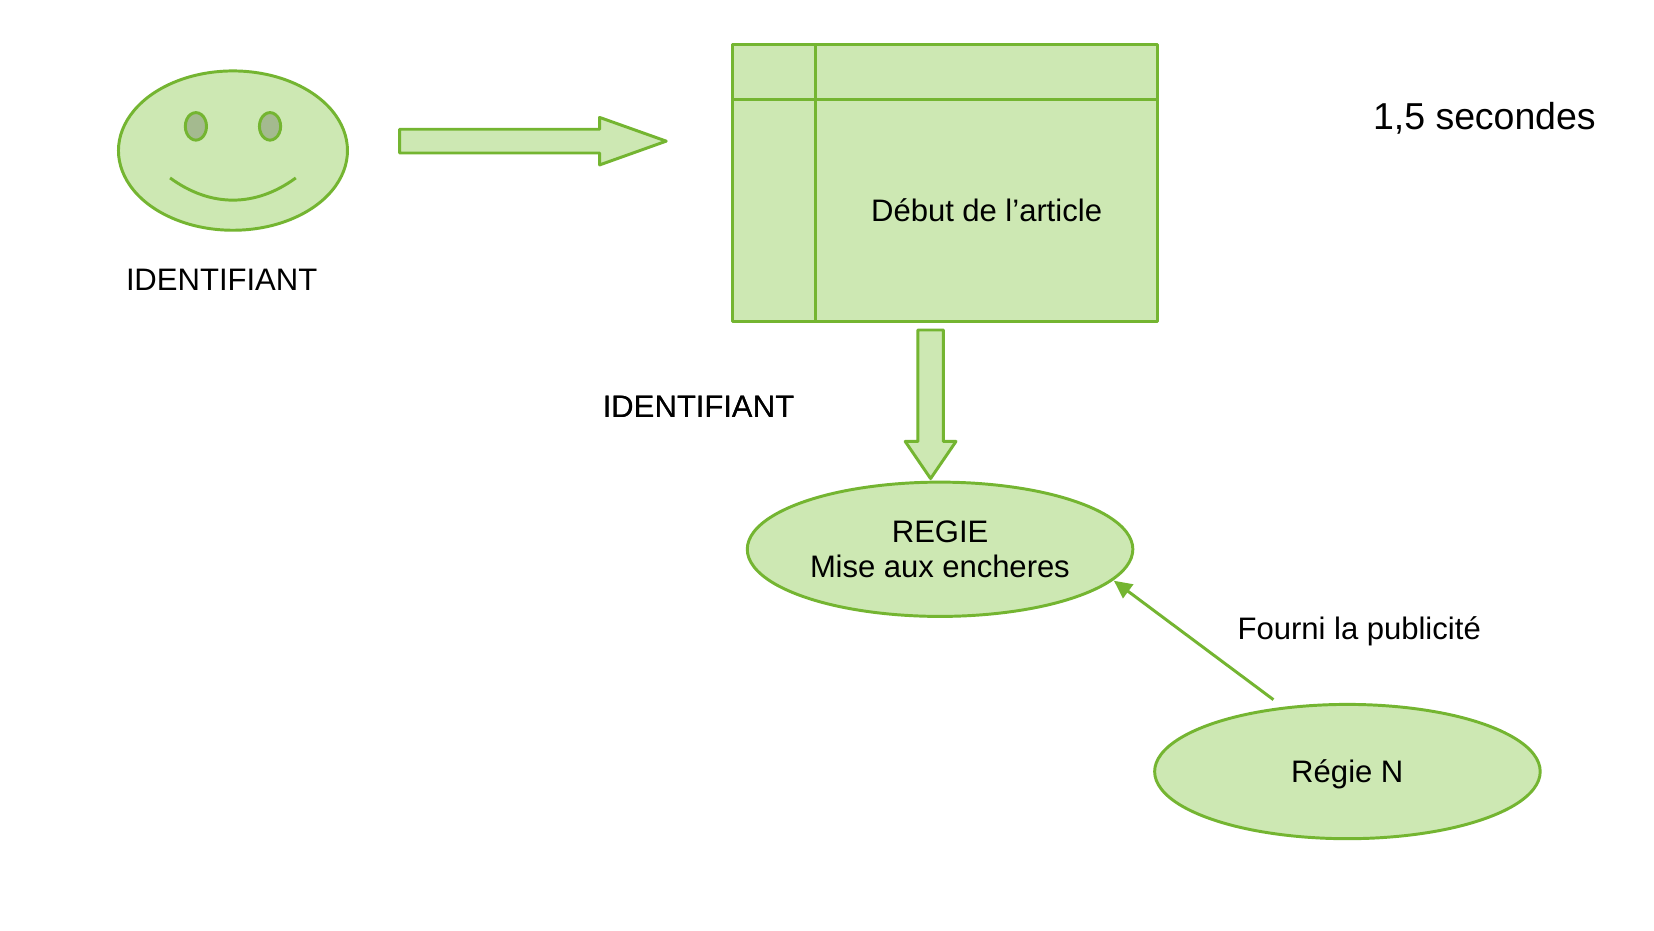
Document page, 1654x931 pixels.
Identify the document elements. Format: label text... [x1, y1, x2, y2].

text_box Début de l’article [732, 44, 1158, 322]
text_box [118, 70, 348, 231]
text_box IDENTIFIANT [111, 255, 400, 303]
text_box 1,5 secondes [1358, 88, 1611, 146]
text_box IDENTIFIANT [588, 382, 877, 430]
text_box [399, 117, 667, 165]
text_box REGIE Mise aux encheres [747, 482, 1133, 617]
text_box Fourni la publicité [1222, 604, 1606, 687]
text_box Régie N [1154, 704, 1541, 839]
text_box [905, 330, 956, 479]
